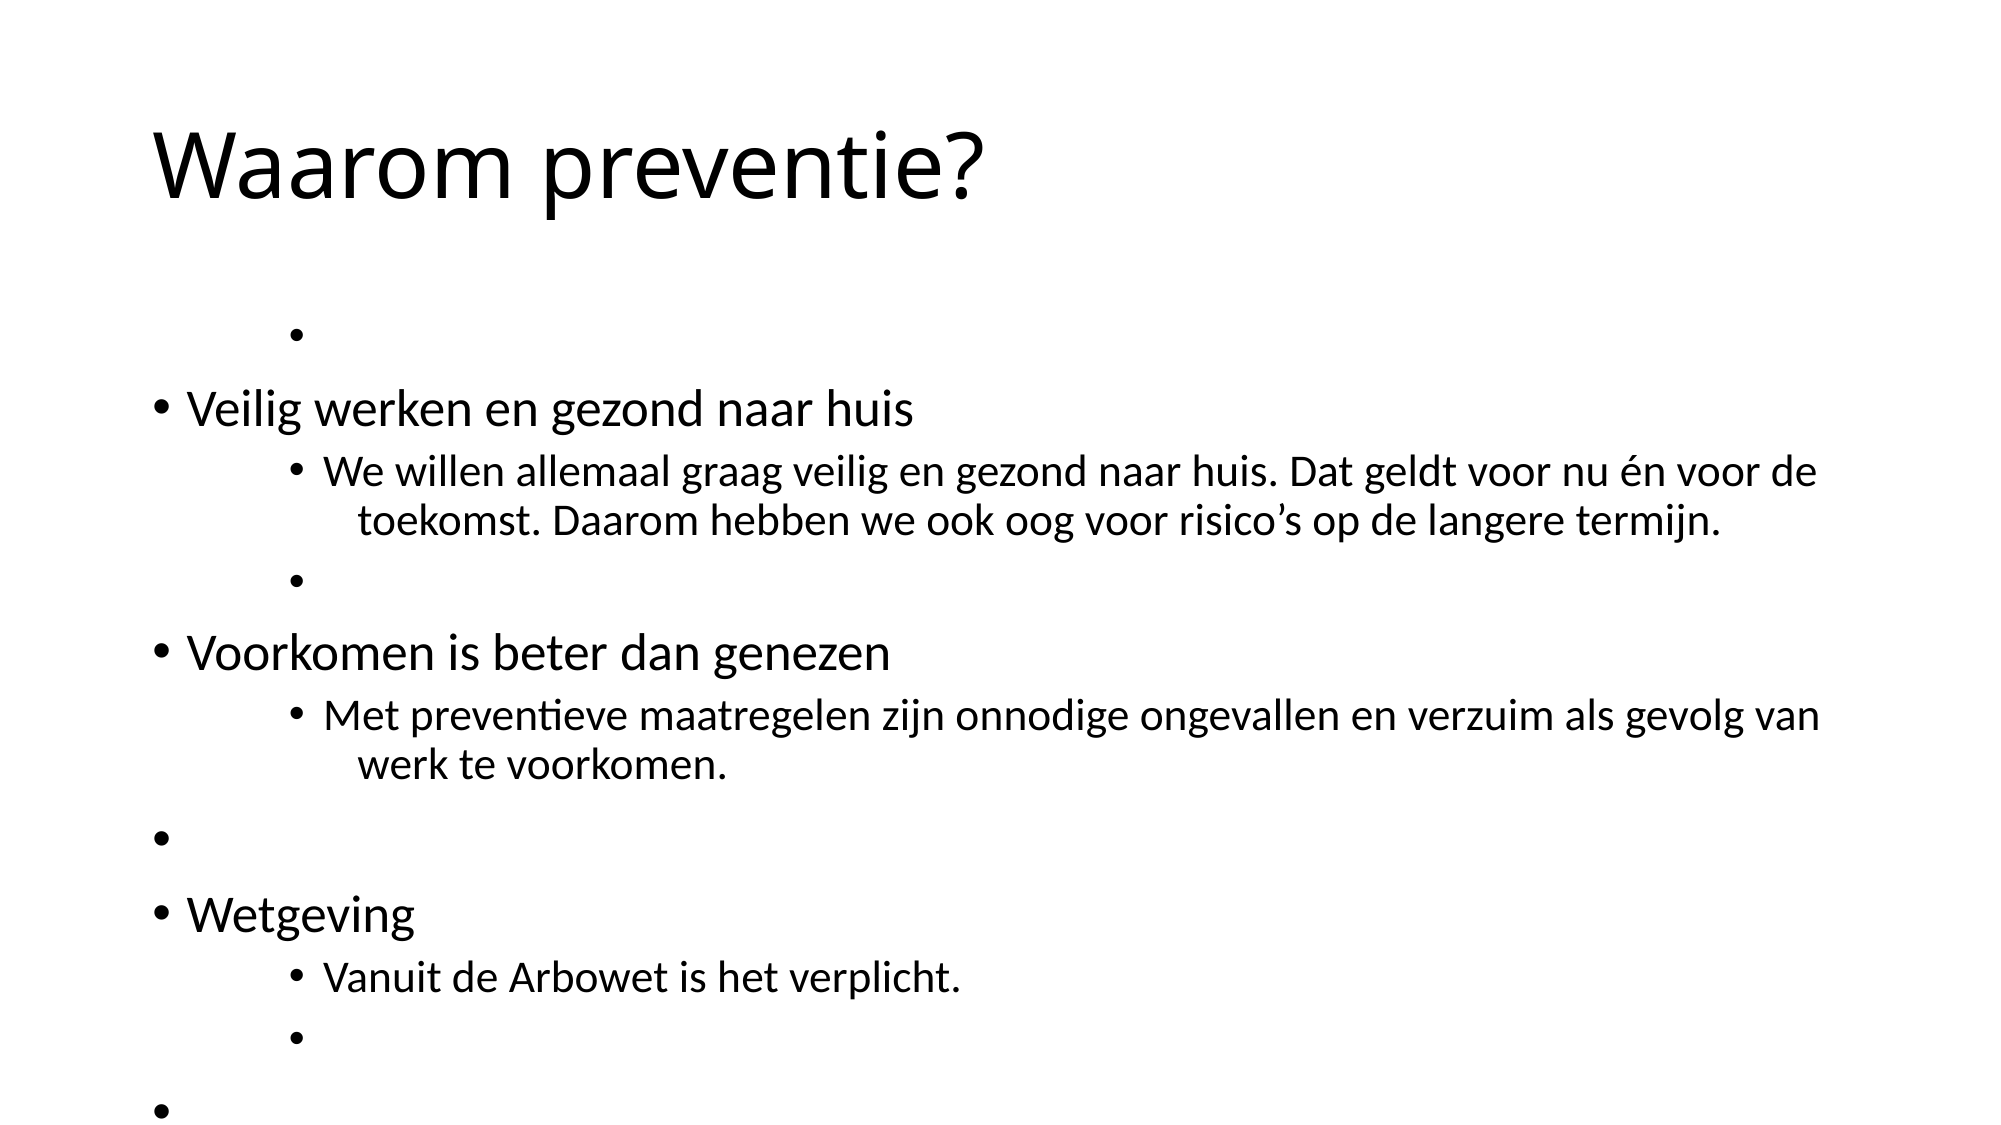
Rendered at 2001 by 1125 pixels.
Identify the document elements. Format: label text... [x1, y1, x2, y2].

list Veilig werken en gezond naar huis We willen allemaal graag veilig en gezond naar huis. Dat geldt voor nu én voor de toekomst. Daarom hebben we ook oog voor risico’s op de langere termijn. Voorkomen is beter dan genezen Met preventieve maatregelen zijn onnodige ongevallen en verzuim als gevolg van werk te voorkomen. Wetgeving Vanuit de Arbowet is het verplicht. [137, 299, 1863, 1014]
title Waarom preventie? [137, 59, 1863, 278]
